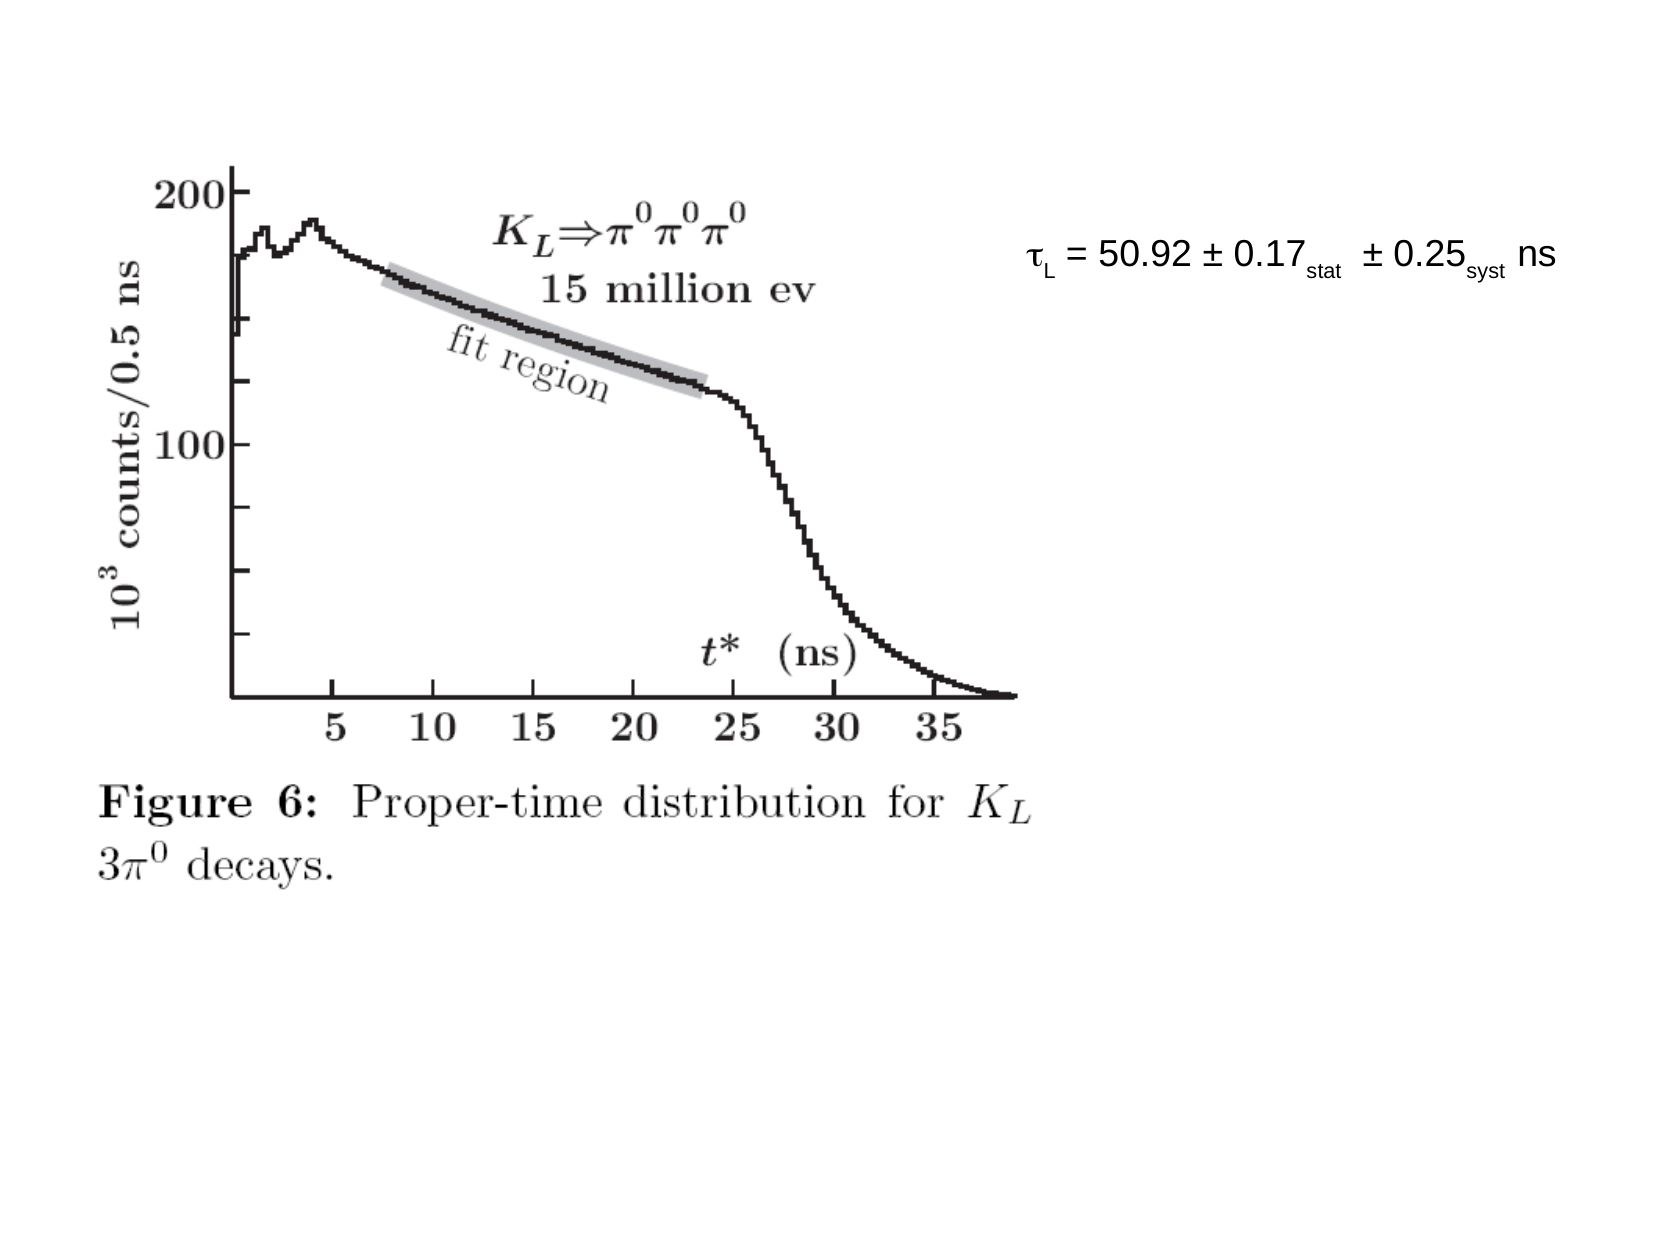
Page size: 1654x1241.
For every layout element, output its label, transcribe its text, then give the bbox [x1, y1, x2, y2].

text_box tL = 50.92 ± 0.17stat ± 0.25syst ns [1012, 225, 1613, 295]
picture [75, 135, 1057, 902]
